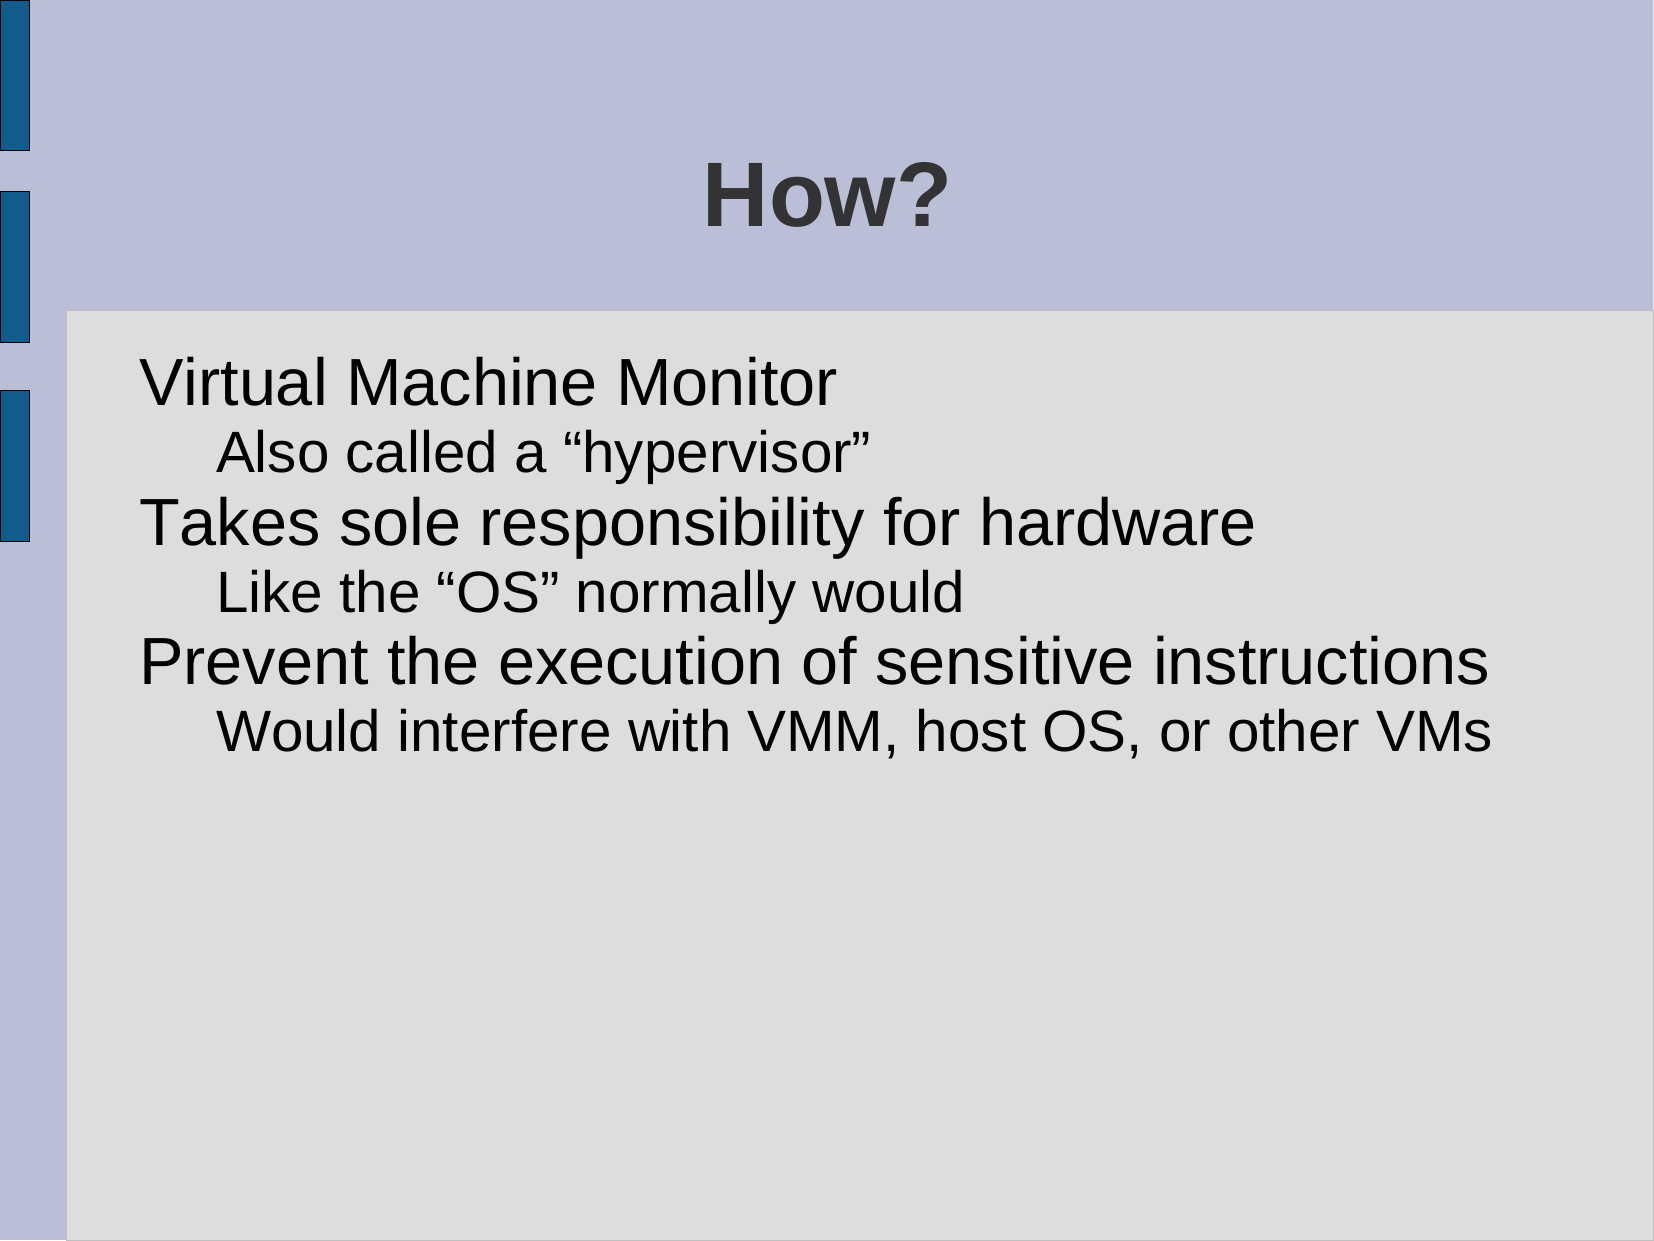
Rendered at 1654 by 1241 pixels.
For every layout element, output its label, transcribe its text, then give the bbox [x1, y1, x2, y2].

title How? [121, 91, 1534, 299]
list Virtual Machine Monitor Also called a “hypervisor” Takes sole responsibility for hardware Like the “OS” normally would Prevent the execution of sensitive instructions Would interfere with VMM, host OS, or other VMs [121, 344, 1534, 1127]
